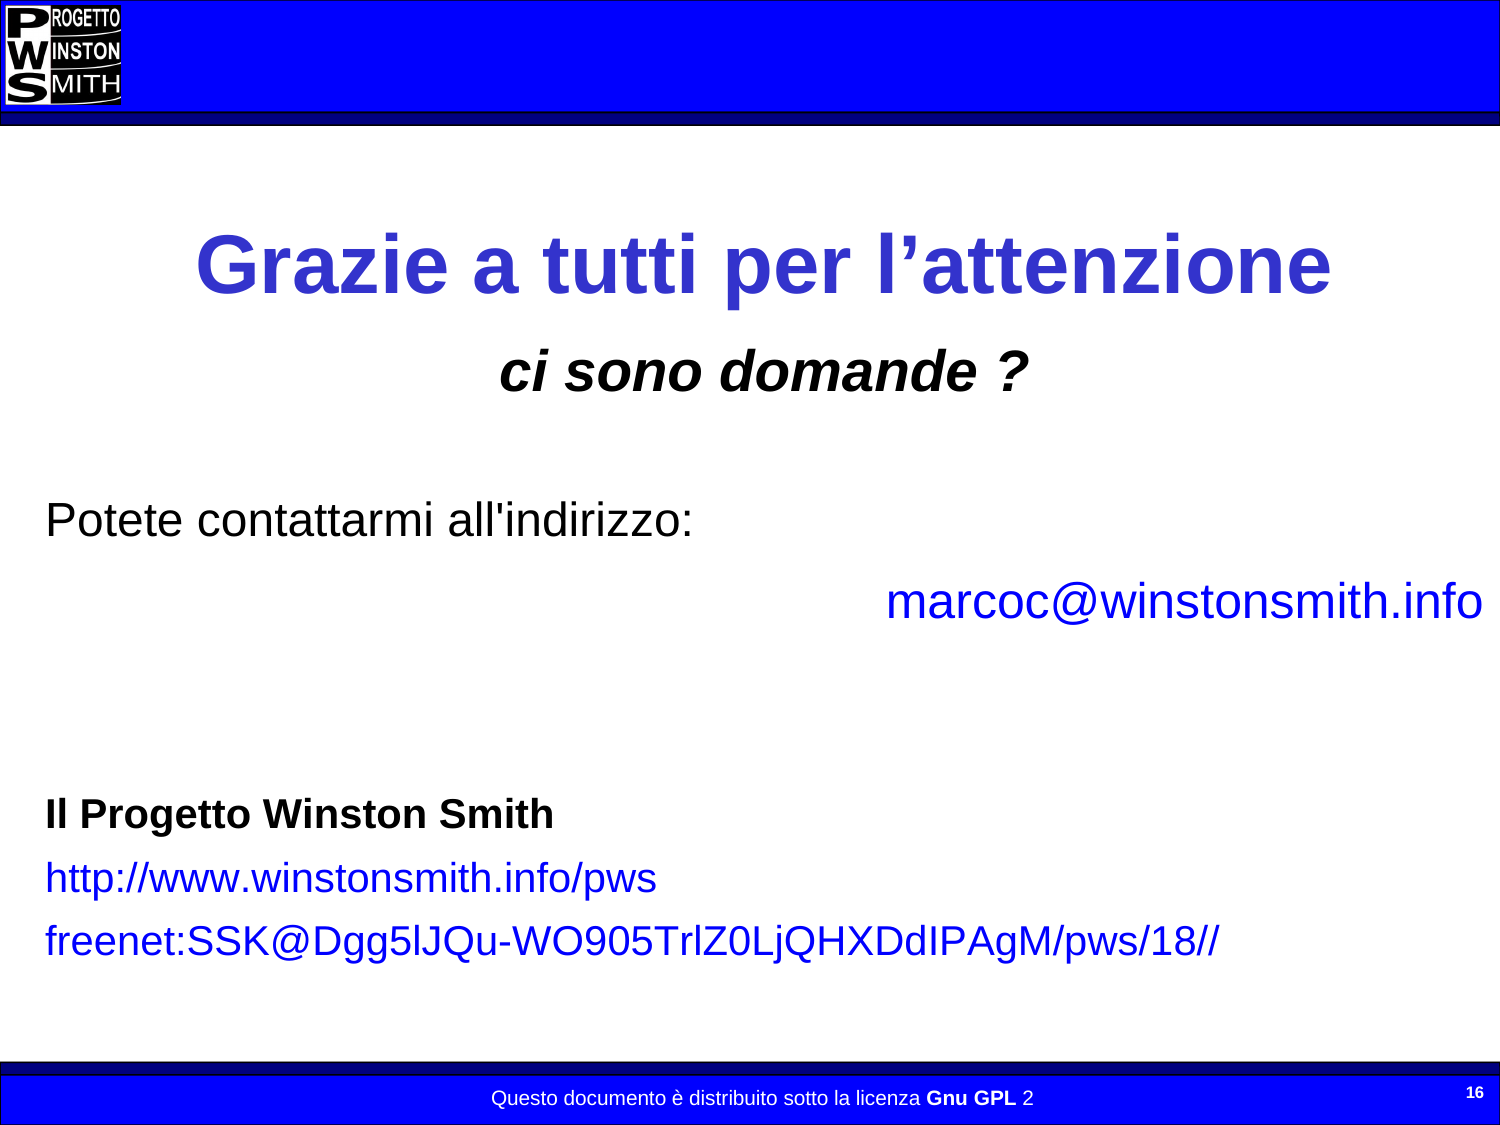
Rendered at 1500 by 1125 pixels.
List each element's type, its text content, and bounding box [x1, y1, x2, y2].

picture [5, 5, 121, 105]
text_box Grazie a tutti per l’attenzione ci sono domande ? Potete contattarmi all'indirizzo: marcoc@winstonsmith.info Il Progetto Winston Smith http://www.winstonsmith.info/pws freenet:SSK@Dgg5lJQu-WO905TrlZ0LjQHXDdIPAgM/pws/18// [29, 206, 1500, 973]
